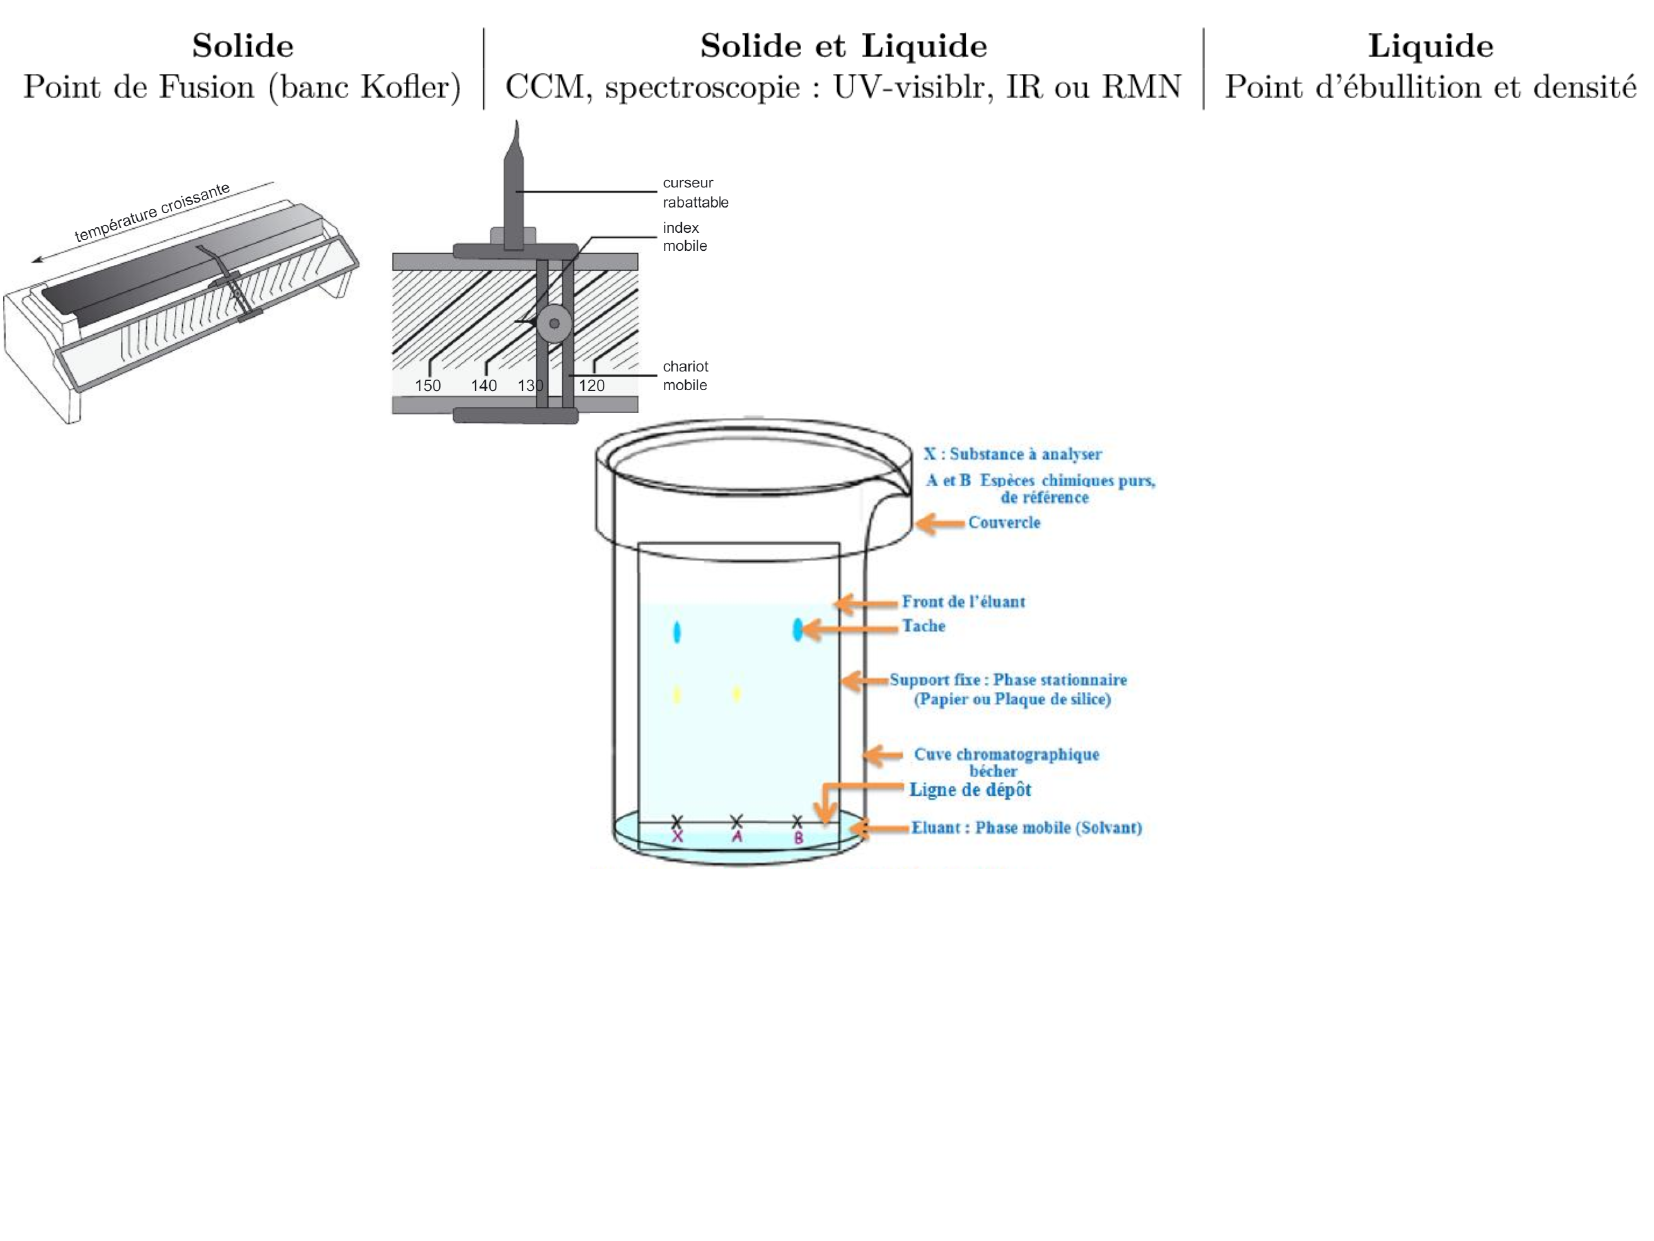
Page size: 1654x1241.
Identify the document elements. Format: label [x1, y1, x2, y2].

picture [0, 11, 1654, 869]
